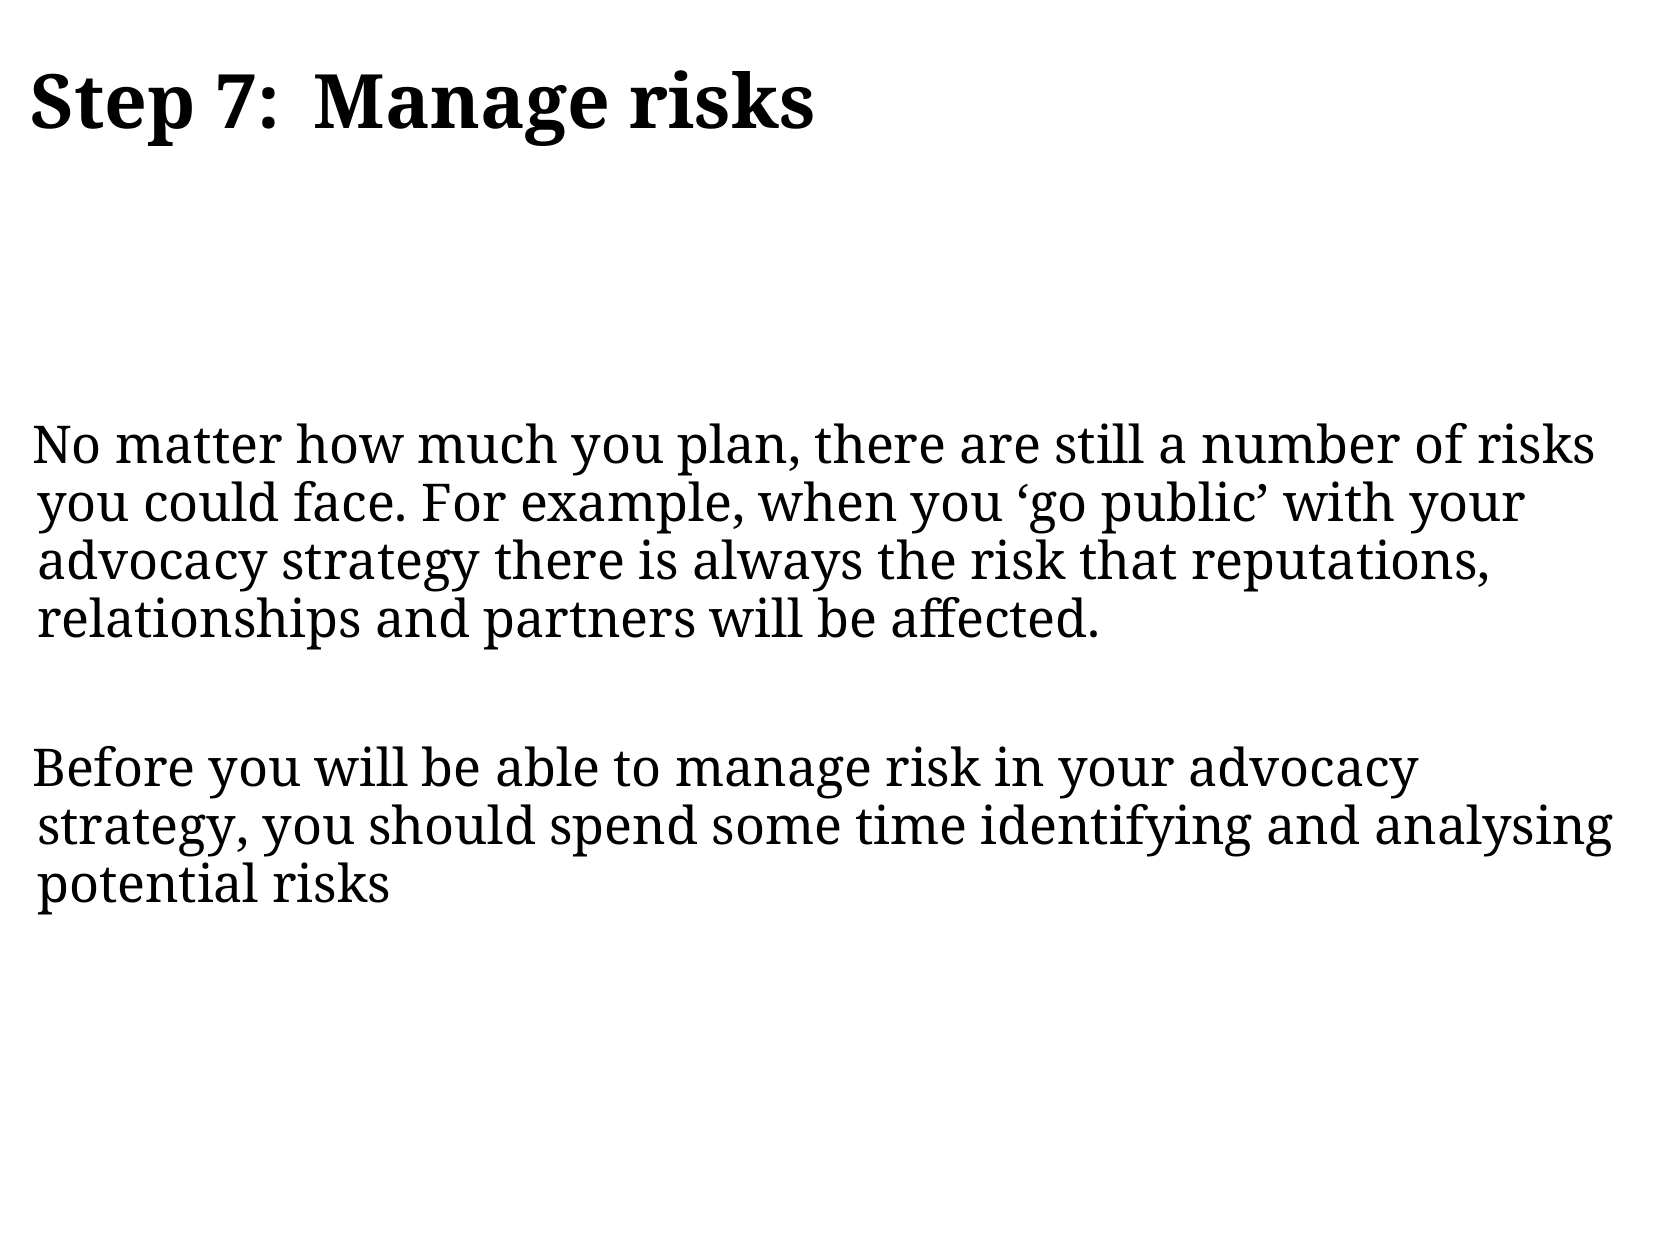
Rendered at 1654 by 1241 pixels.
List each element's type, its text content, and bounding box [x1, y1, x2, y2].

text_box No matter how much you plan, there are still a number of risks you could face. For example, when you ‘go public’ with your advocacy strategy there is always the risk that reputations, relationships and partners will be affected. Before you will be able to manage risk in your advocacy strategy, you should spend some time identifying and analysing potential risks [30, 367, 1625, 964]
title Step 7: Manage risks [30, 0, 1519, 208]
